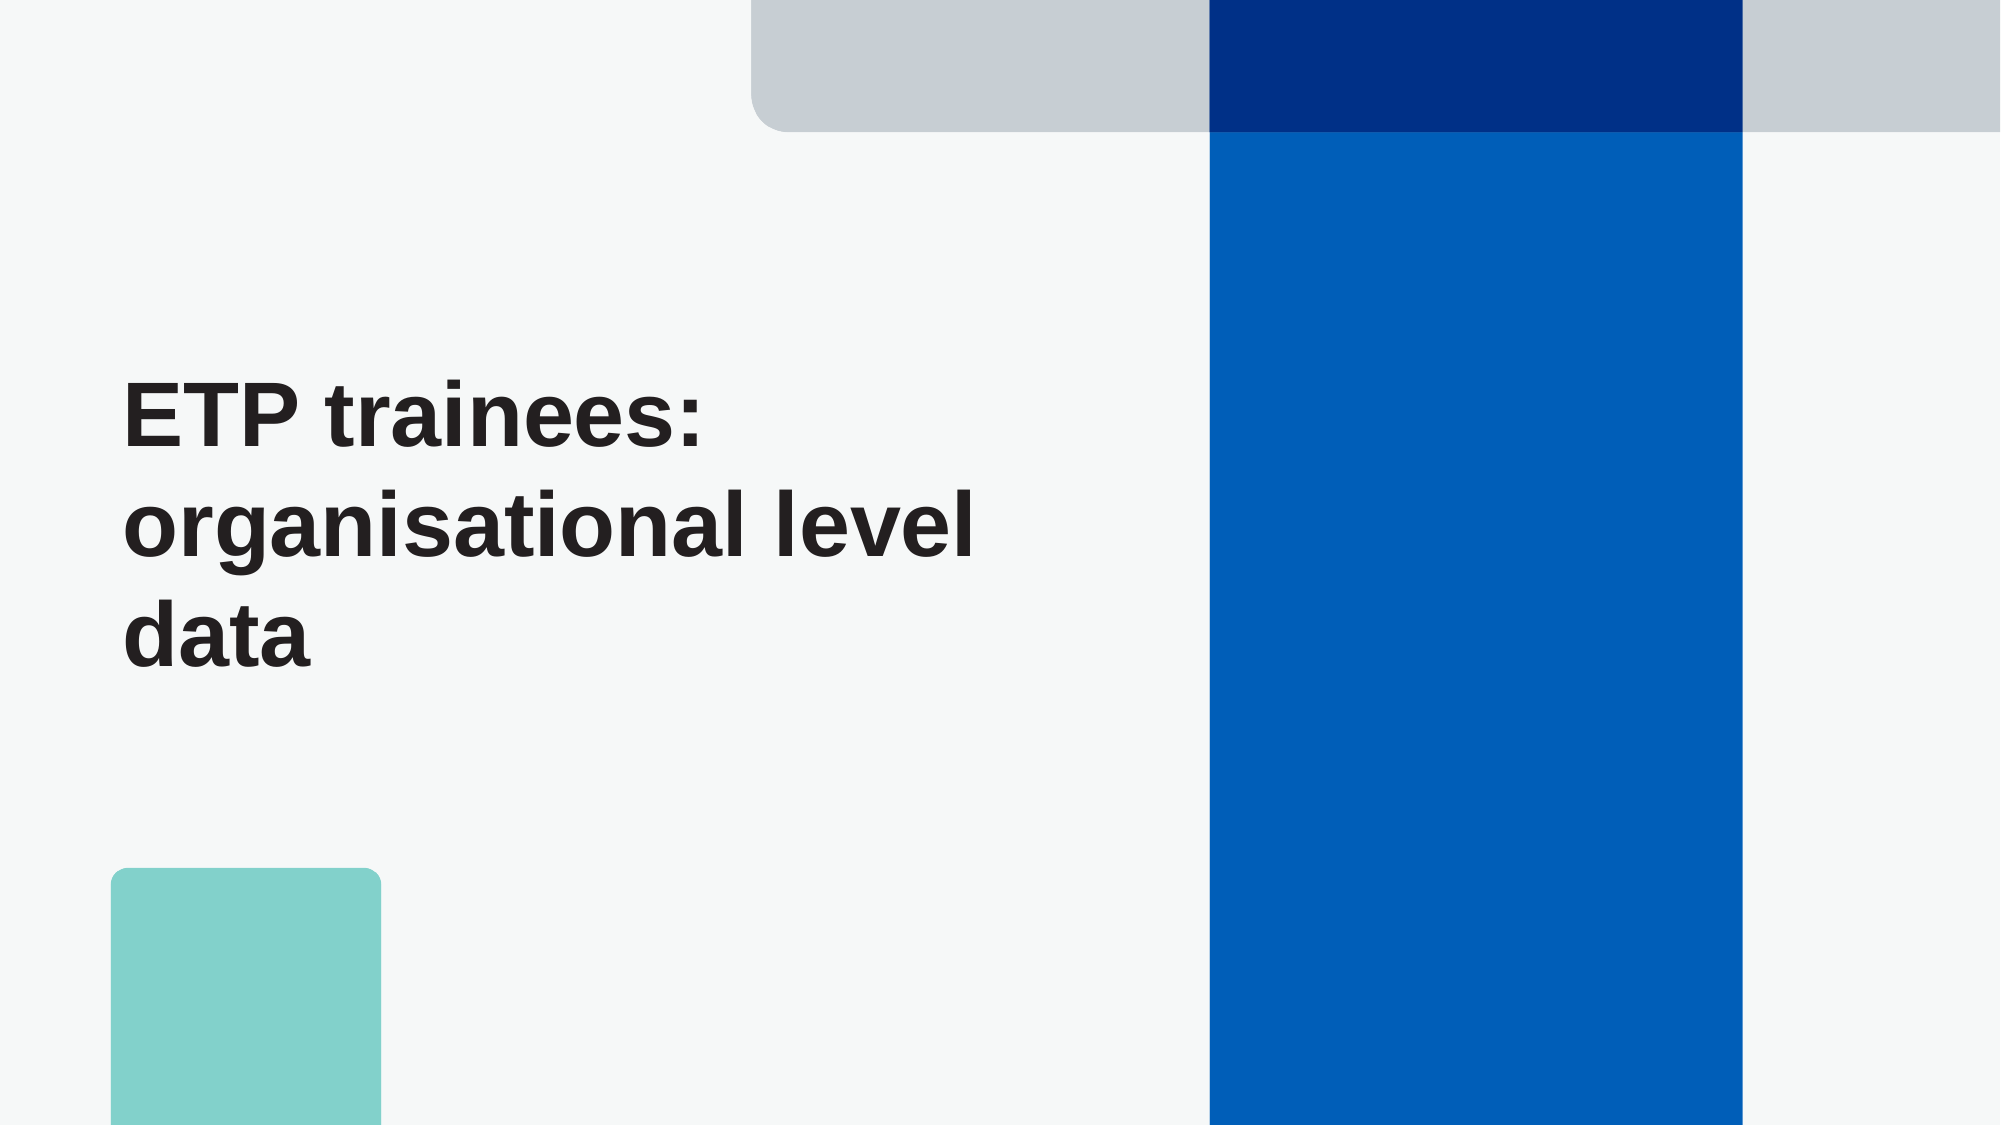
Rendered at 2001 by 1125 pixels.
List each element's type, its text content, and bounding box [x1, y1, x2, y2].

title ETP trainees: organisational level data [122, 355, 1188, 573]
